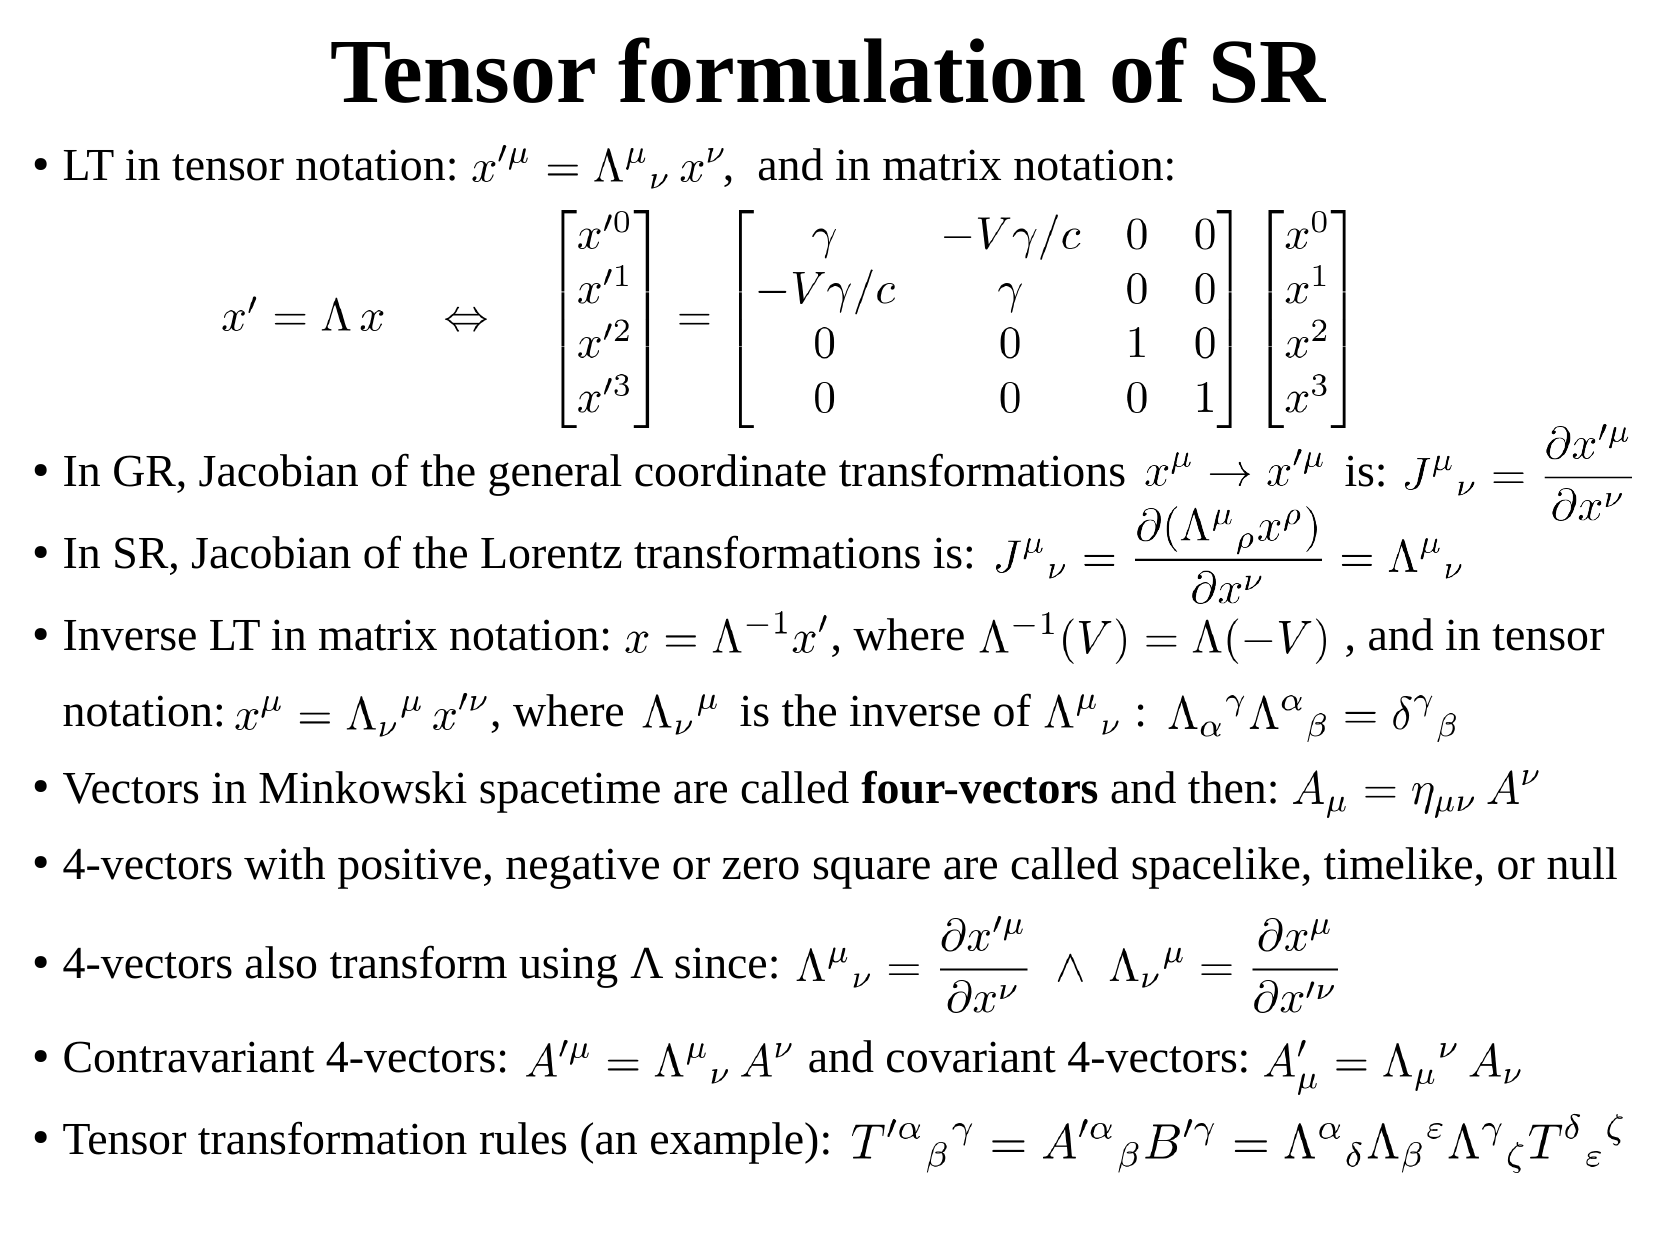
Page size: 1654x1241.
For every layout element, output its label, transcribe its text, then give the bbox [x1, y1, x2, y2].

picture [235, 692, 487, 737]
picture [796, 915, 1338, 1014]
picture [472, 144, 724, 189]
picture [1292, 770, 1539, 818]
picture [222, 210, 1346, 428]
list LT in tensor notation: , and in matrix notation: In GR, Jacobian of the general coordinate transformations is: In SR, Jacobian of the Lorentz transformations is: Inverse LT in matrix notation: , where , and in tensor notation: , where is the inverse of : Vectors in Minkowski spacetime are called four-vectors and then: 4-vectors with positive, negative or zero square are called spacelike, timelike, or null 4-vectors also transform using Λ since: Contravariant 4-vectors: and covariant 4-vectors: Tensor transformation rules (an example): [32, 114, 1625, 1165]
picture [1168, 695, 1456, 742]
picture [1044, 694, 1119, 735]
picture [1145, 448, 1323, 486]
picture [851, 1113, 1623, 1173]
picture [979, 612, 1326, 664]
picture [525, 1039, 792, 1084]
title Tensor formulation of SR [82, 20, 1576, 123]
picture [642, 694, 717, 735]
picture [1263, 1039, 1521, 1095]
picture [995, 423, 1632, 604]
picture [625, 611, 827, 653]
